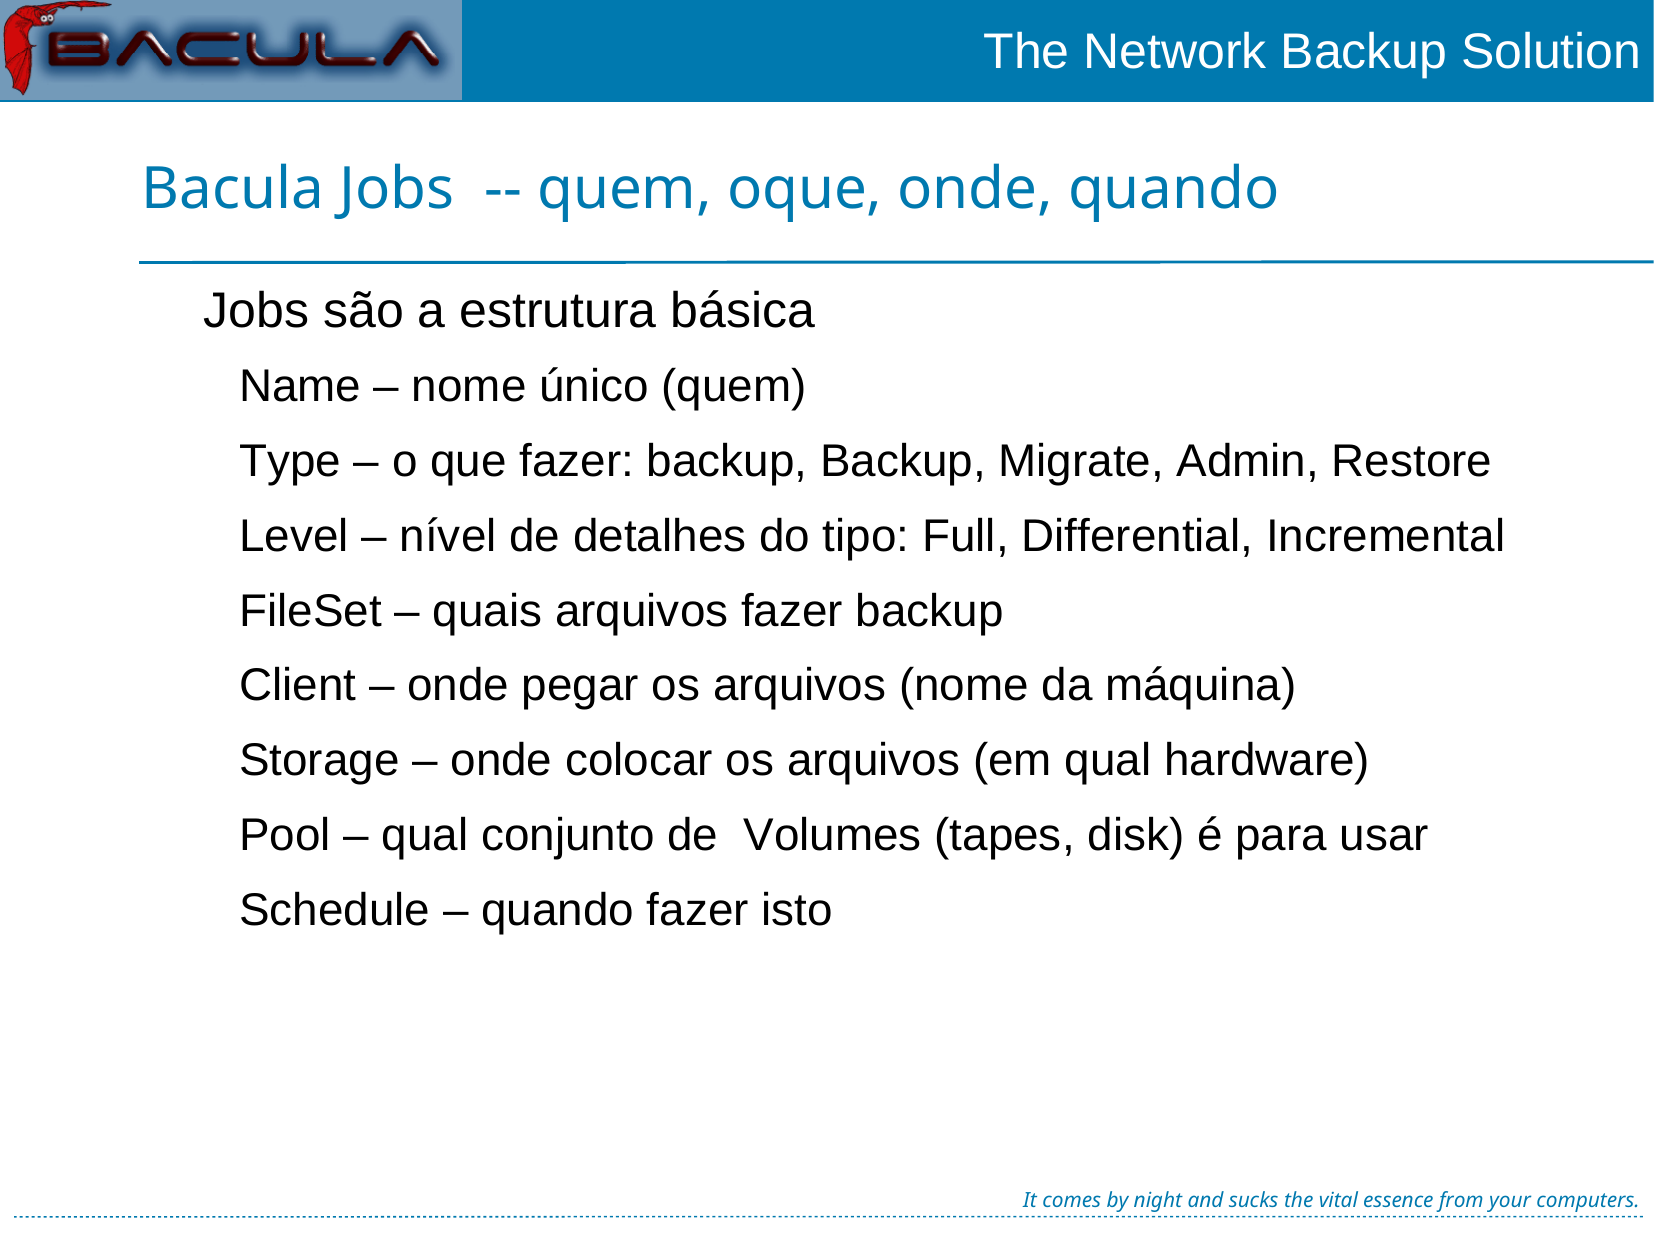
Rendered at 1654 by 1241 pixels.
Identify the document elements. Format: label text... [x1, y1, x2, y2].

title Bacula Jobs -- quem, oque, onde, quando [141, 112, 1501, 226]
picture [0, 0, 461, 99]
list Jobs são a estrutura básica Name – nome único (quem) Type – o que fazer: backup, Backup, Migrate, Admin, Restore Level – nível de detalhes do tipo: Full, Differential, Incremental FileSet – quais arquivos fazer backup Client – onde pegar os arquivos (nome da máquina) Storage – onde colocar os arquivos (em qual hardware) Pool – qual conjunto de Volumes (tapes, disk) é para usar Schedule – quando fazer isto [144, 281, 1538, 1038]
